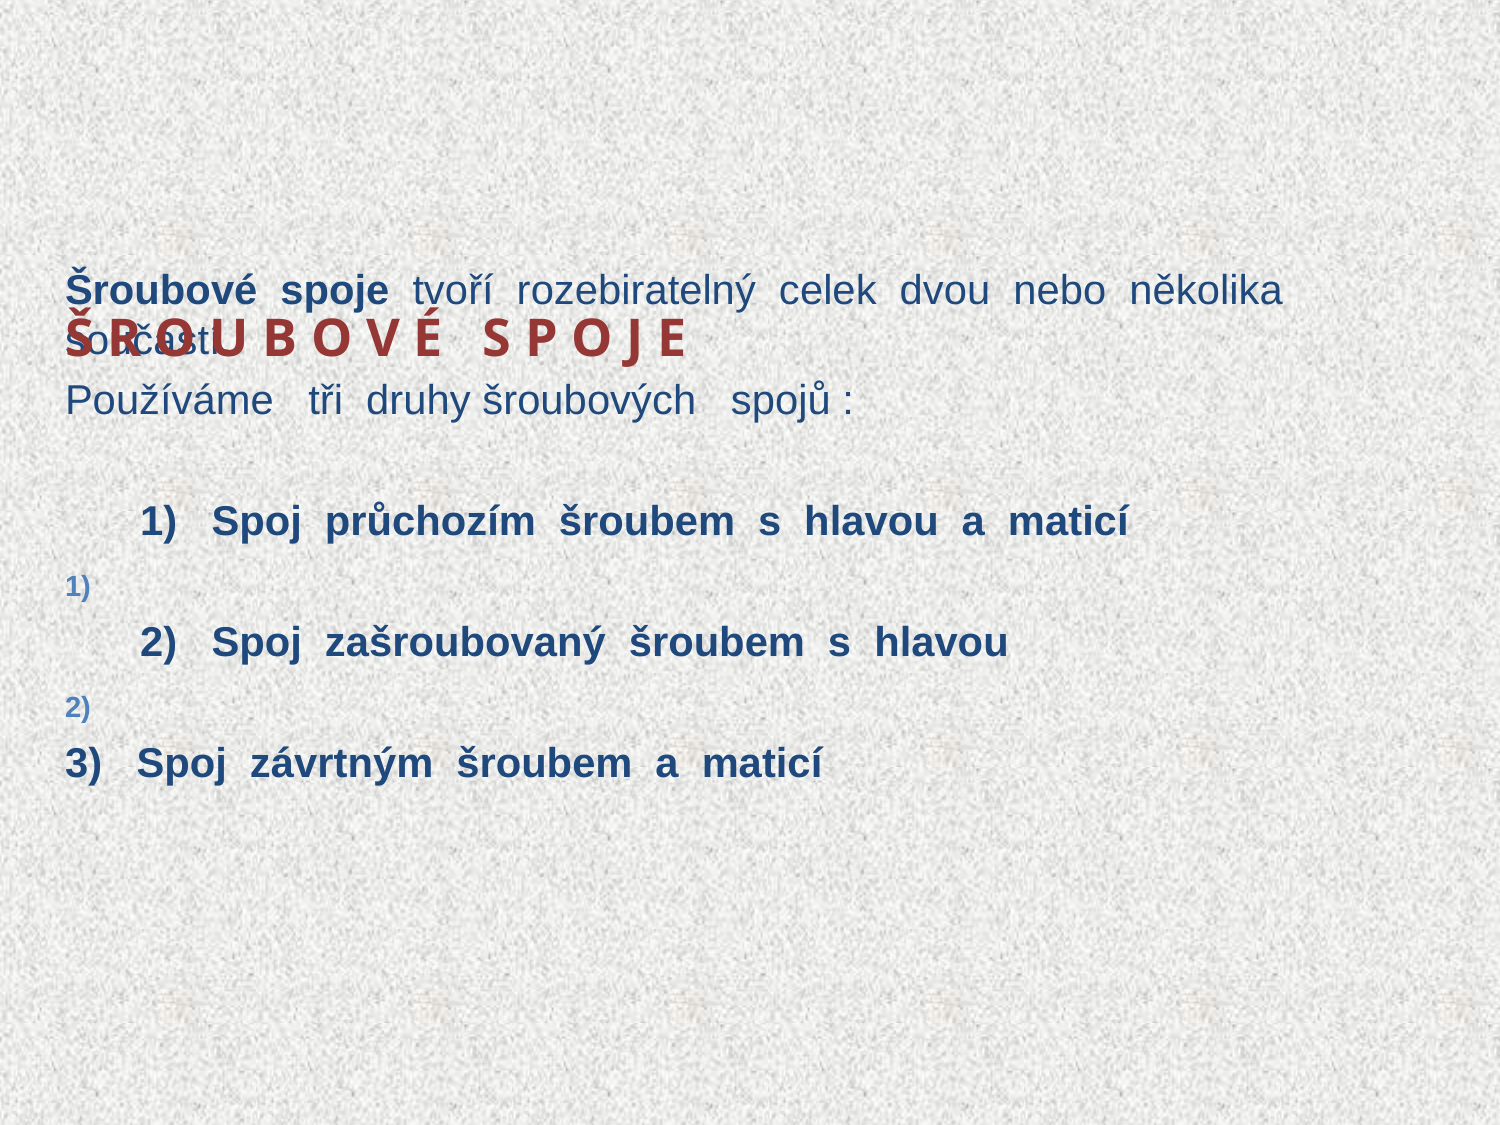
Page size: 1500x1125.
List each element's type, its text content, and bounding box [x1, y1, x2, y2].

title Š R O U B O V É S P O J E [50, 46, 1476, 185]
list Šroubové spoje tvoří rozebiratelný celek dvou nebo několika součástí. Používáme tři druhy šroubových spojů : 1) Spoj průchozím šroubem s hlavou a maticí 2) Spoj zašroubovaný šroubem s hlavou 3) Spoj závrtným šroubem a maticí [50, 254, 1476, 998]
